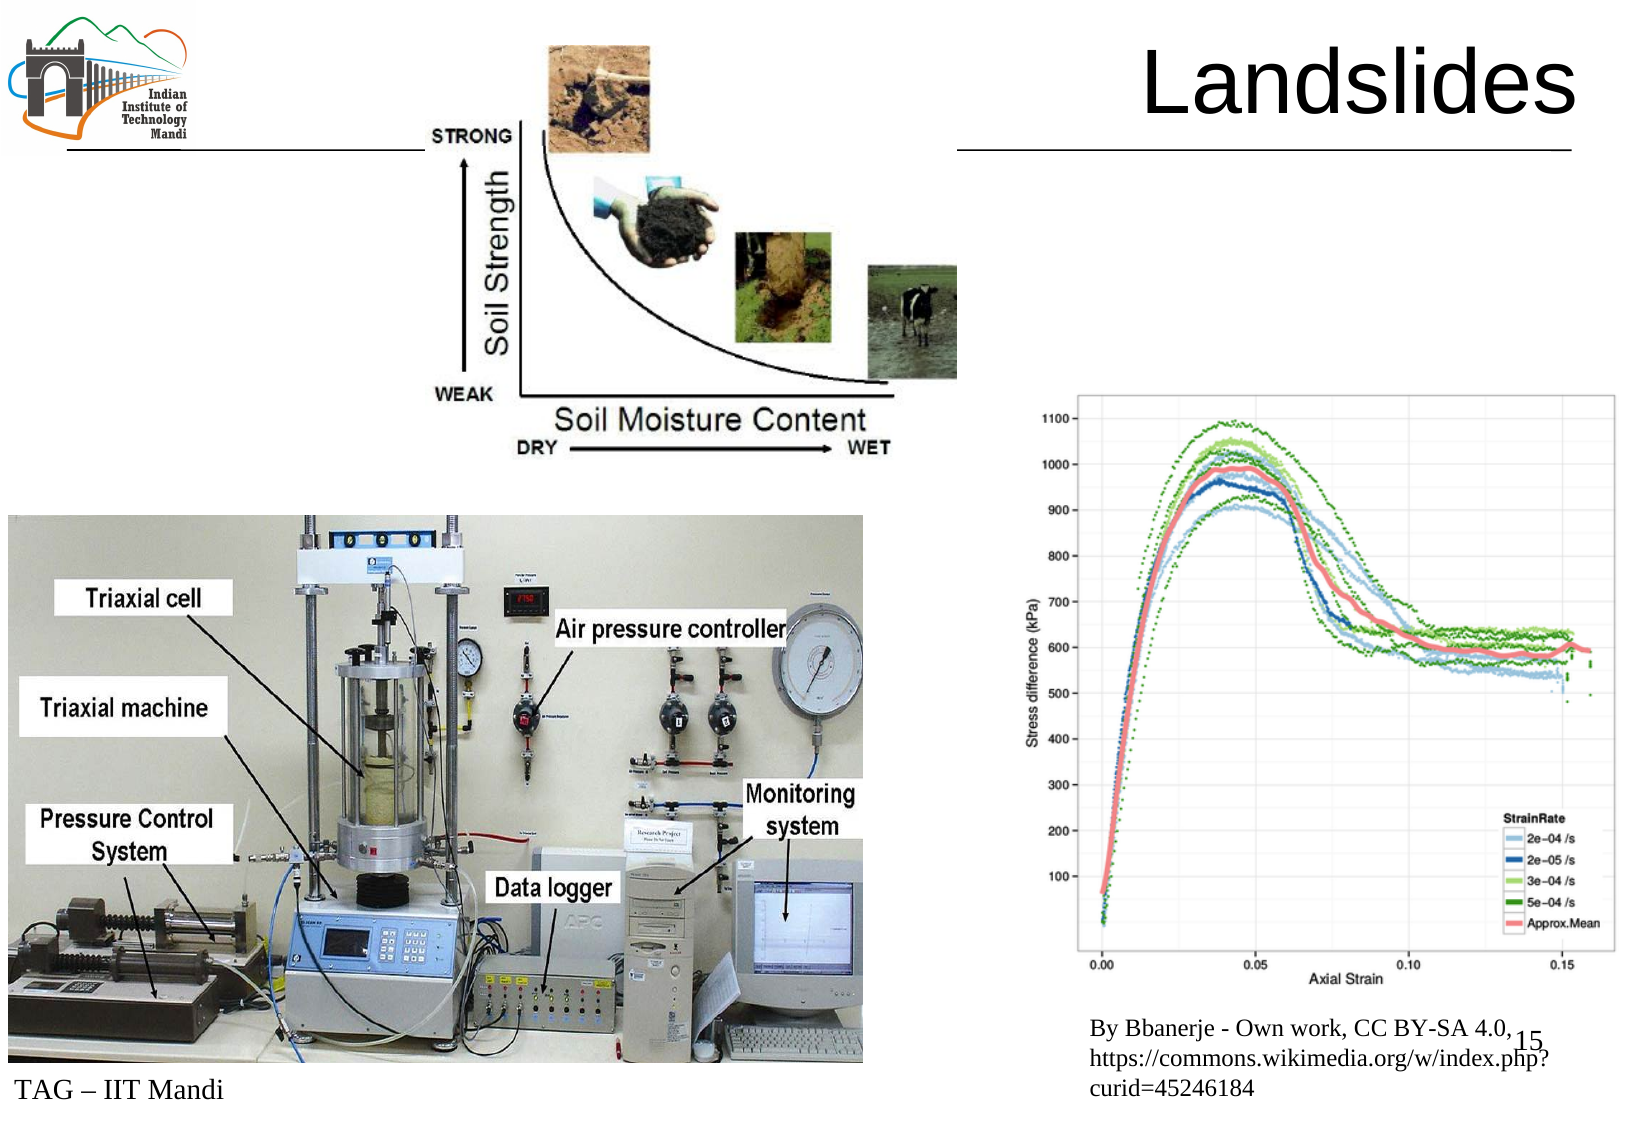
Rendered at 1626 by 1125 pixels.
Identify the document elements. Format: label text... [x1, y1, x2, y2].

picture [8, 515, 863, 1063]
picture [1, 0, 196, 156]
picture [1015, 385, 1624, 993]
title Landslides [1098, 27, 1580, 136]
picture [425, 45, 957, 461]
text_box By Bbanerje - Own work, CC BY-SA 4.0, https://commons.wikimedia.org/w/index.php?curid=45246184 [1074, 1003, 1607, 1111]
